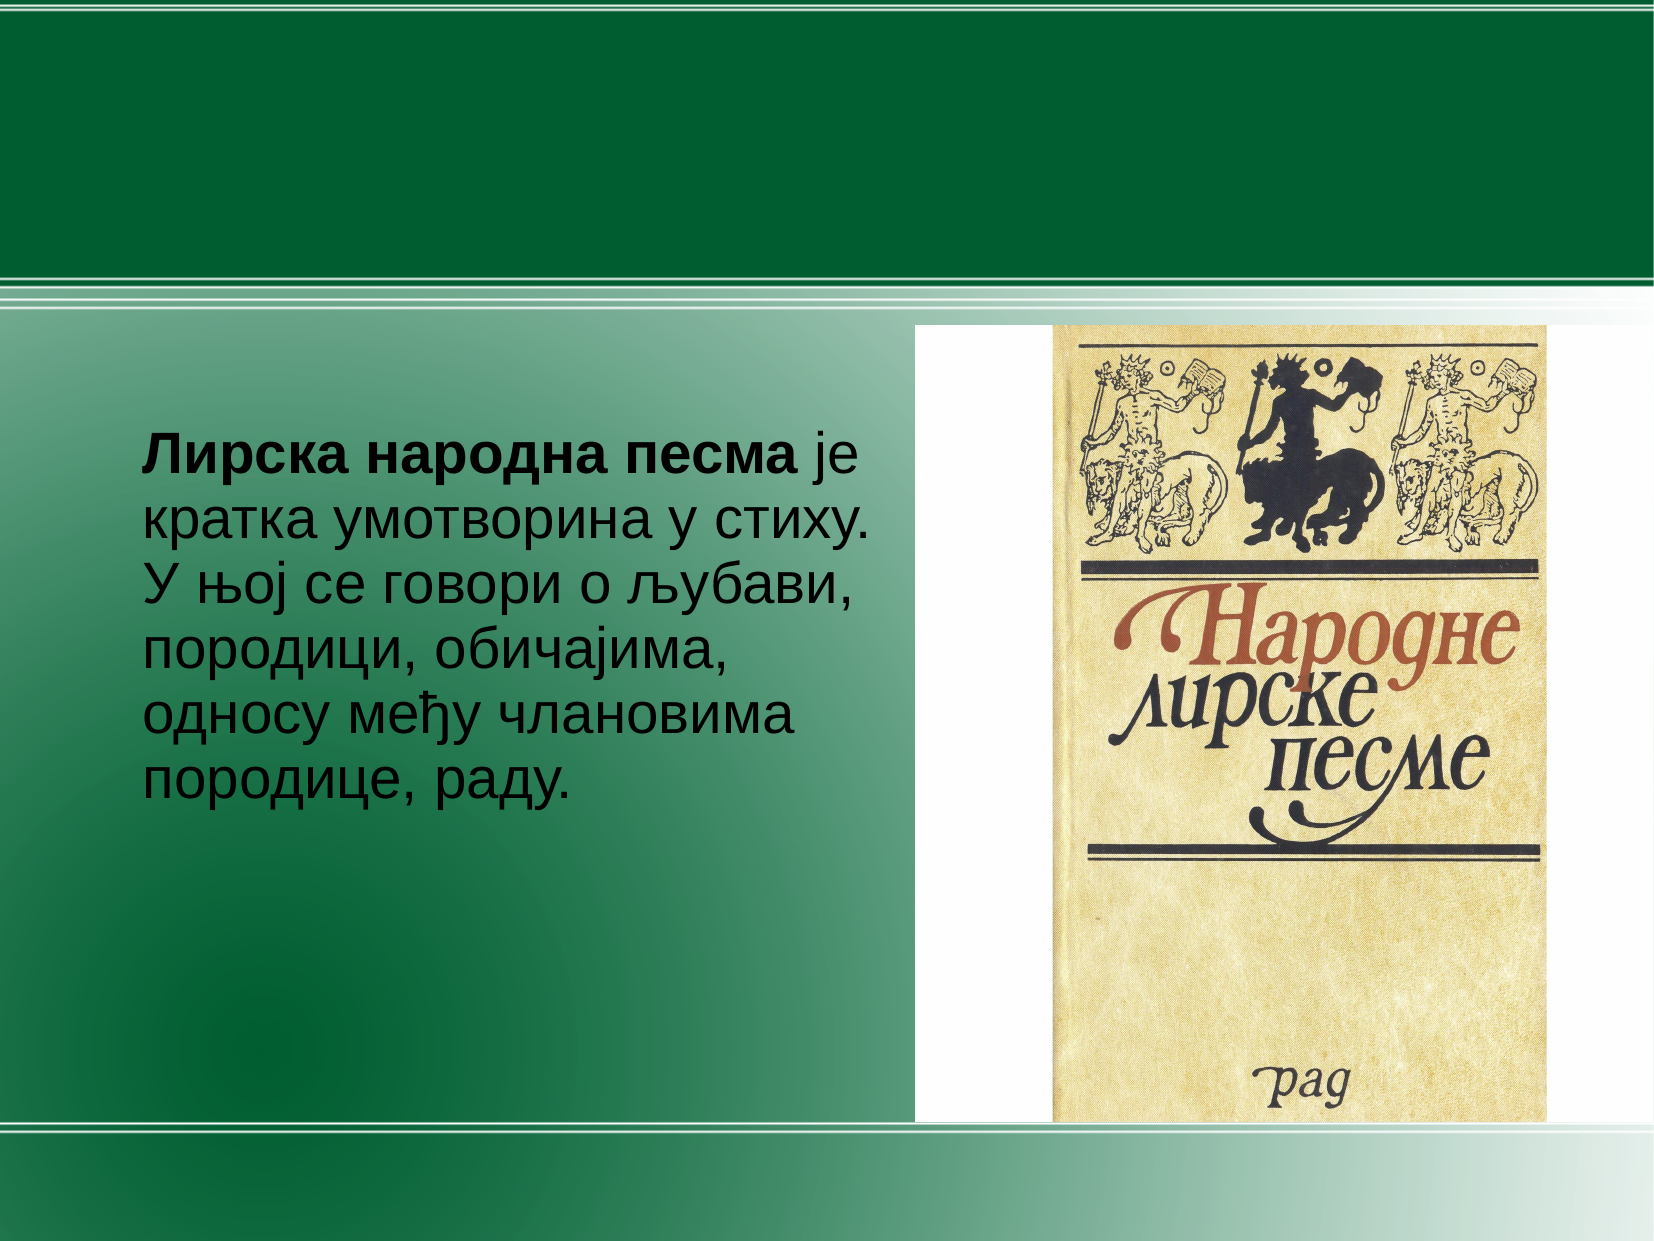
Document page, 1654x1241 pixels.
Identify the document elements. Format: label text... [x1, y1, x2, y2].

text_box Лирска народна песма је кратка умотворина у стиху. У њој се говори о љубави, породици, обичајима, односу међу члановима породице, раду. [128, 413, 915, 1004]
picture [0, 0, 1654, 1241]
